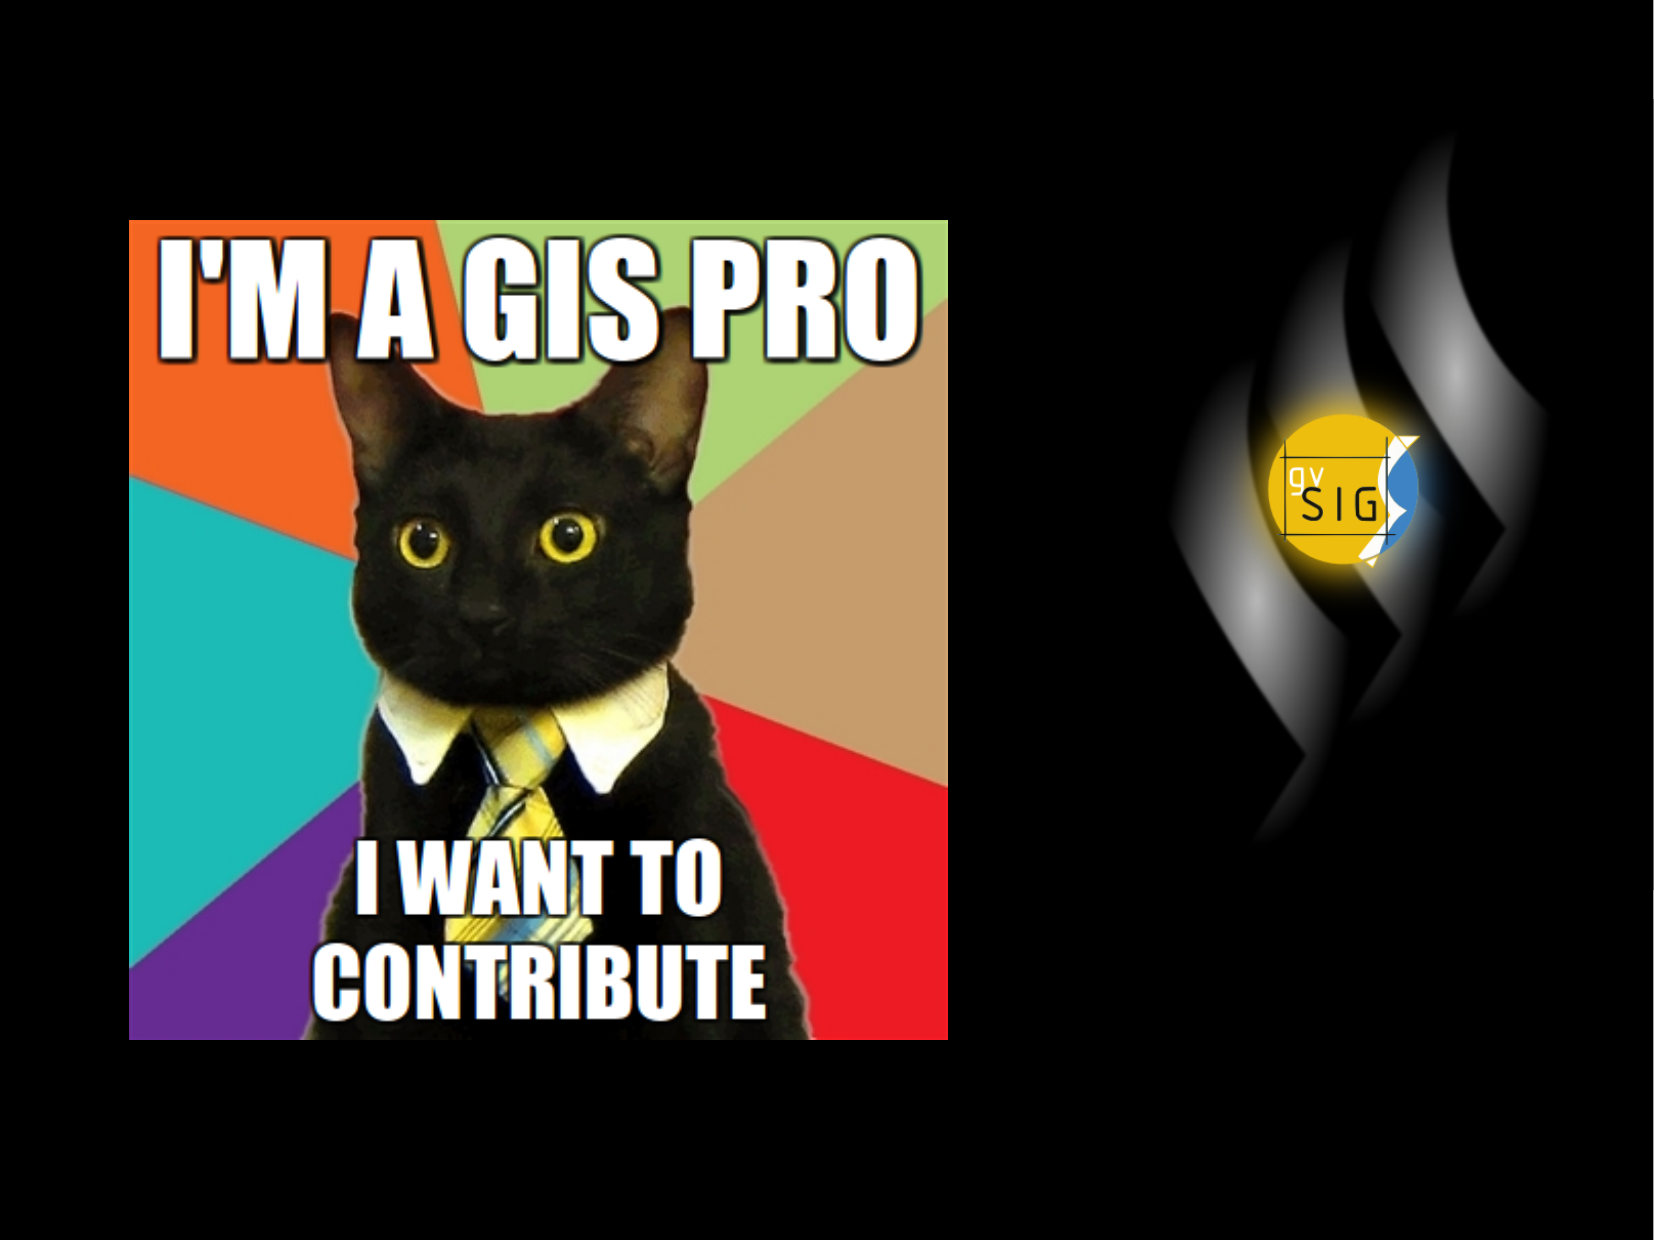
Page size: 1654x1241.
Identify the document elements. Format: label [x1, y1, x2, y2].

picture [1059, 99, 1654, 890]
picture [129, 220, 948, 1040]
